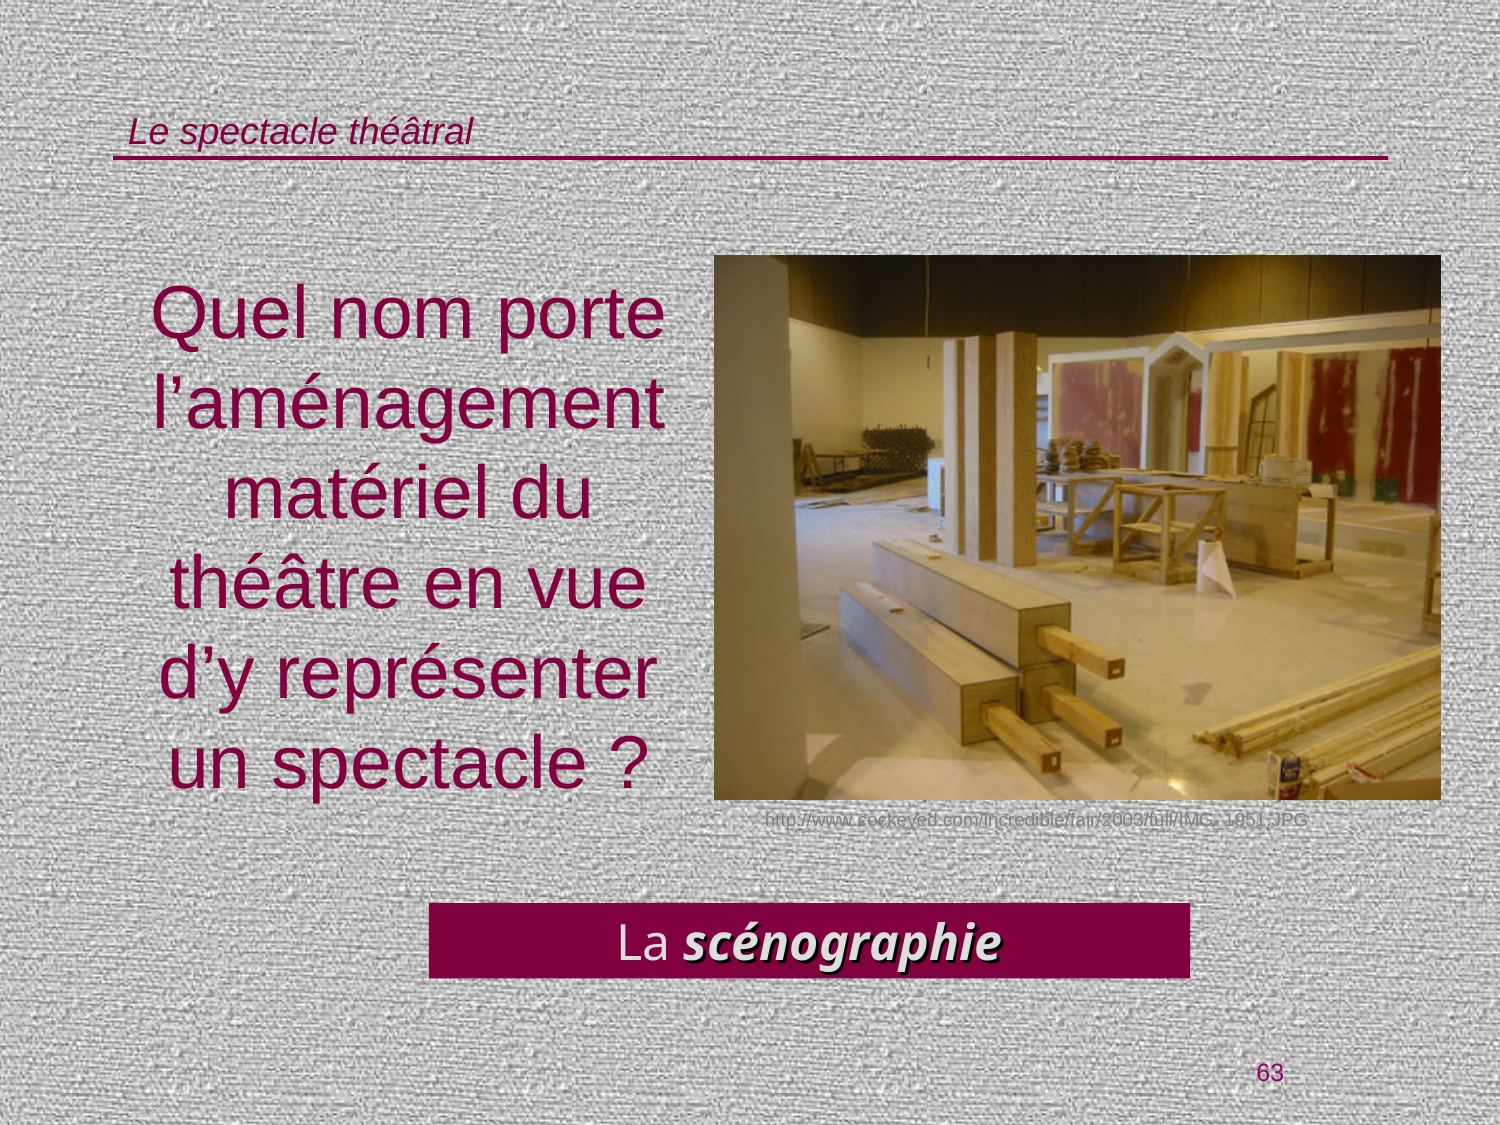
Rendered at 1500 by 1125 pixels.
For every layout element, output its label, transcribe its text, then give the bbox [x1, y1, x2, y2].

text_box http://www.cockeyed.com/incredible/fair/2003/full/IMG_1951.JPG [749, 800, 1420, 838]
text_box Quel nom porte l’aménagement matériel du théâtre en vue d’y représenter un spectacle ? [112, 255, 706, 812]
picture [0, 0, 1500, 1125]
text_box La scénographie [428, 903, 1191, 979]
